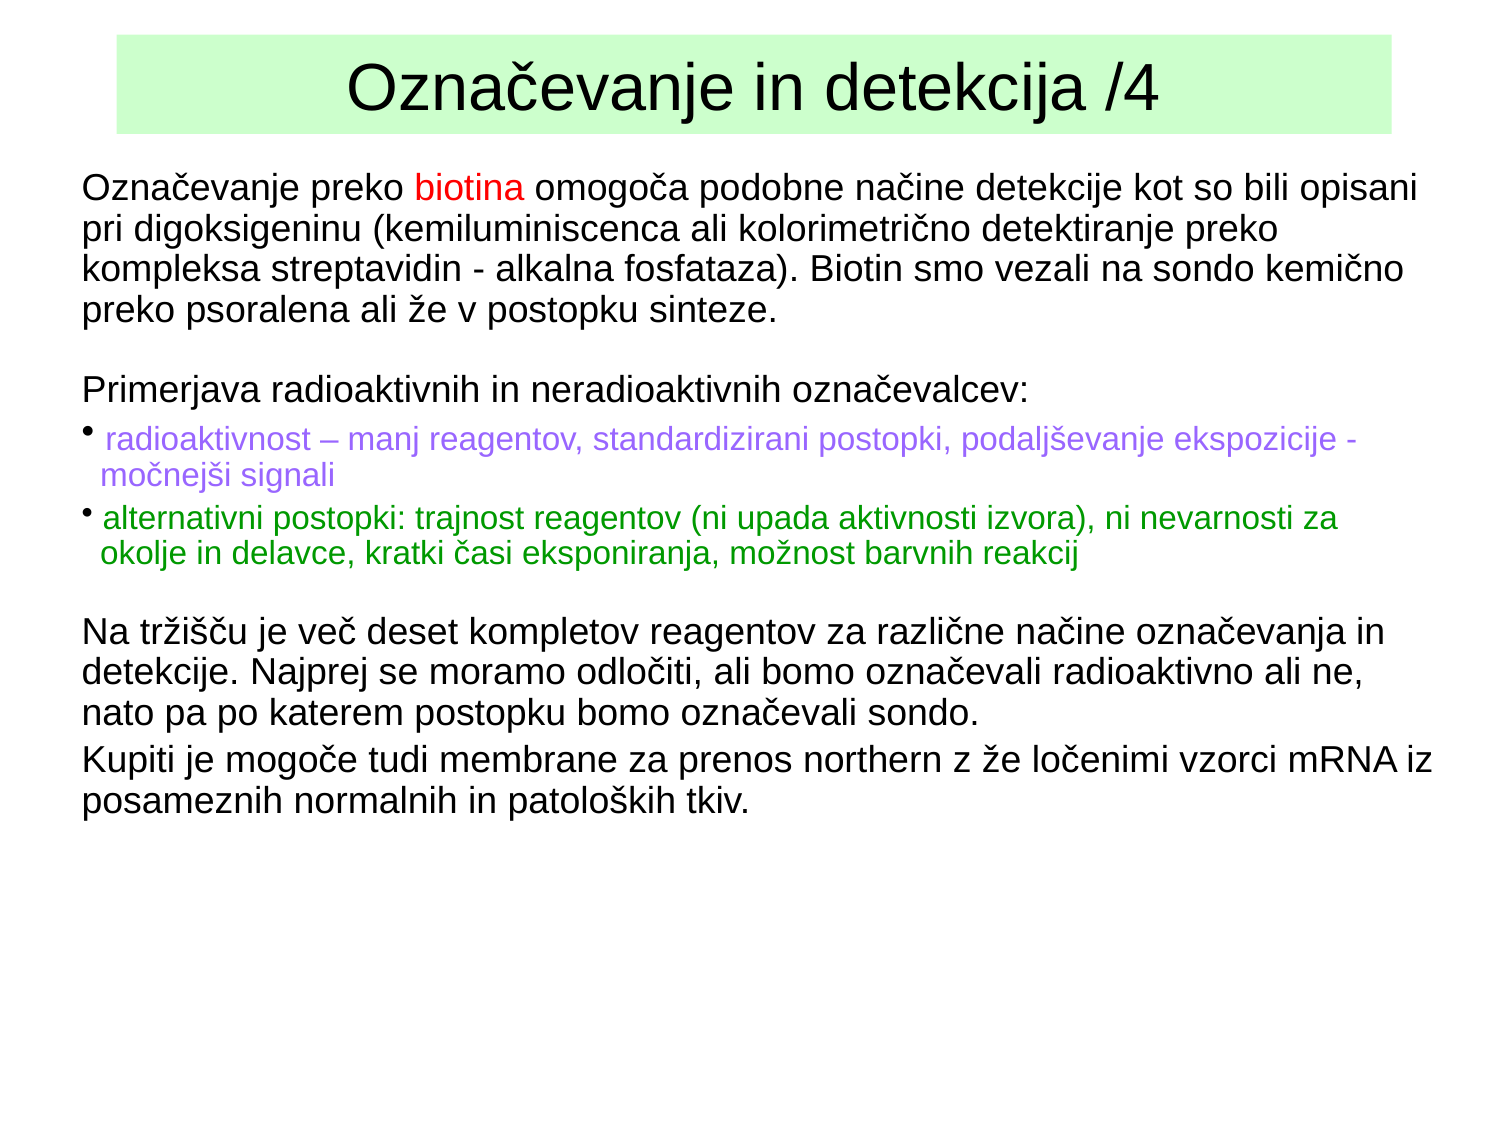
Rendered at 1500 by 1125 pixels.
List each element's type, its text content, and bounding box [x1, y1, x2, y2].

title Označevanje in detekcija /4 [116, 34, 1392, 134]
list Označevanje preko biotina omogoča podobne načine detekcije kot so bili opisani pri digoksigeninu (kemiluminiscenca ali kolorimetrično detektiranje preko kompleksa streptavidin - alkalna fosfataza). Biotin smo vezali na sondo kemično preko psoralena ali že v postopku sinteze. Primerjava radioaktivnih in neradioaktivnih označevalcev: radioaktivnost – manj reagentov, standardizirani postopki, podaljševanje ekspozicije - močnejši signali alternativni postopki: trajnost reagentov (ni upada aktivnosti izvora), ni nevarnosti za okolje in delavce, kratki časi eksponiranja, možnost barvnih reakcij Na tržišču je več deset kompletov reagentov za različne načine označevanja in detekcije. Najprej se moramo odločiti, ali bomo označevali radioaktivno ali ne, nato pa po katerem postopku bomo označevali sondo. Kupiti je mogoče tudi membrane za prenos northern z že ločenimi vzorci mRNA iz posameznih normalnih in patoloških tkiv. [66, 160, 1450, 1091]
